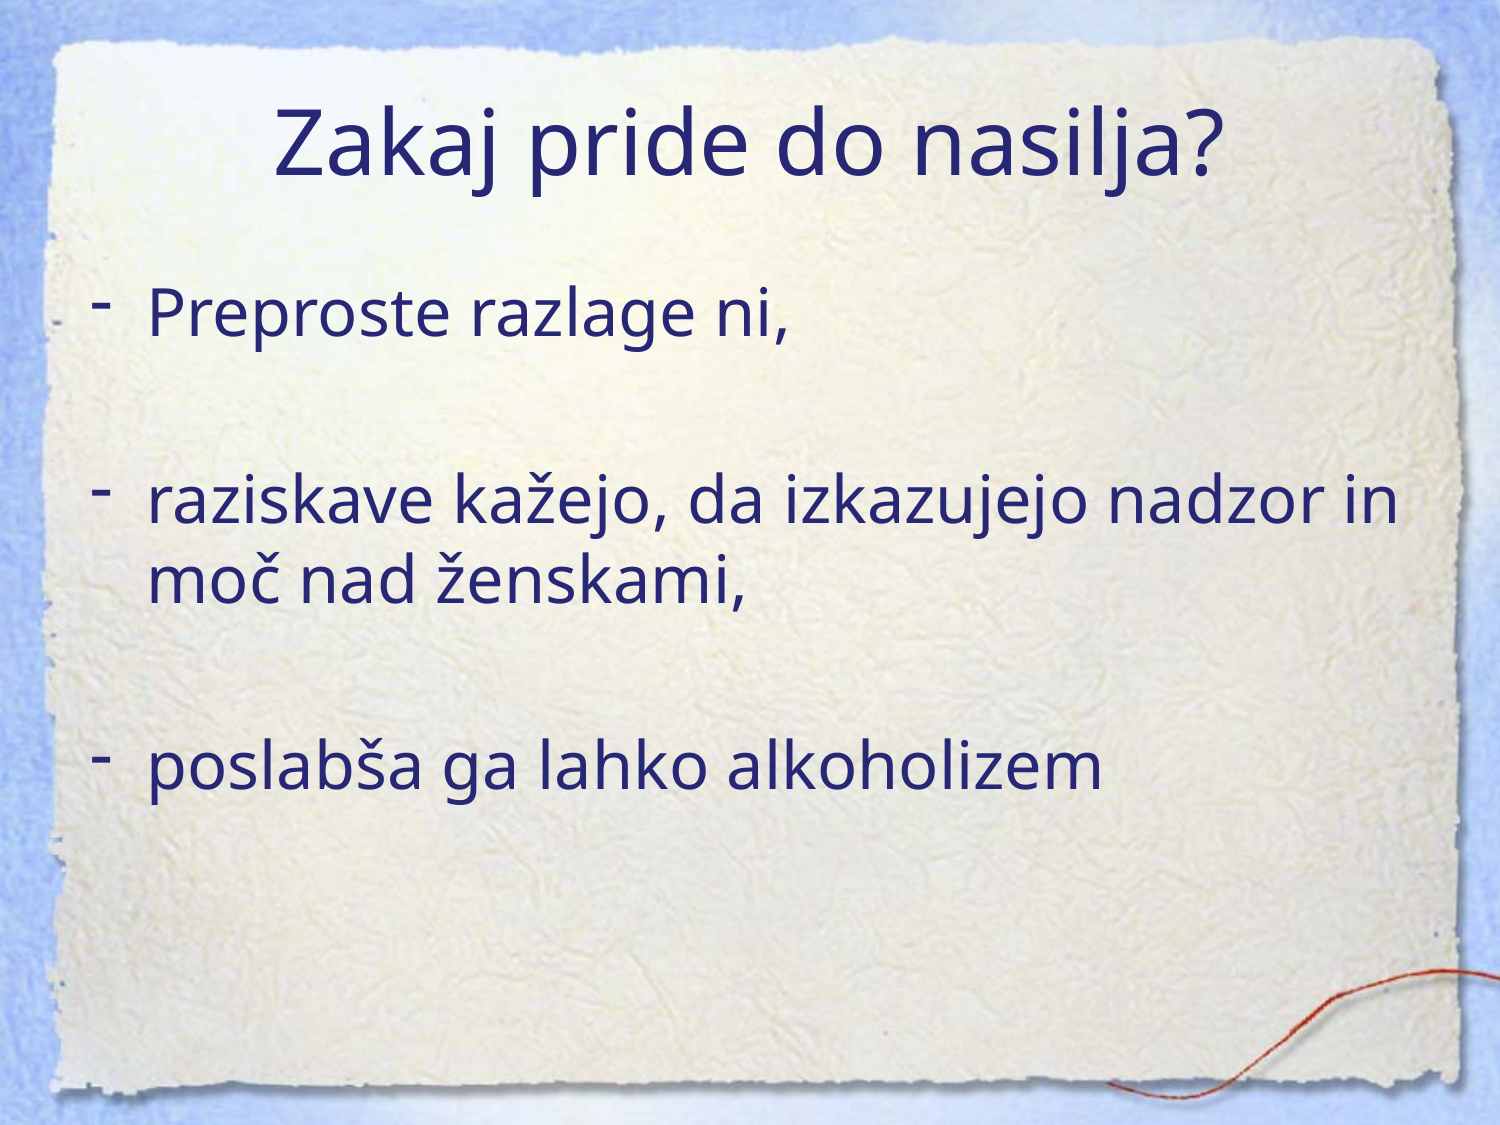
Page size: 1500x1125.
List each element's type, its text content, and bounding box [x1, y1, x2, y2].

picture [0, 0, 1500, 1125]
list Preproste razlage ni, raziskave kažejo, da izkazujejo nadzor in moč nad ženskami, poslabša ga lahko alkoholizem [75, 262, 1425, 1005]
title Zakaj pride do nasilja? [75, 45, 1425, 233]
